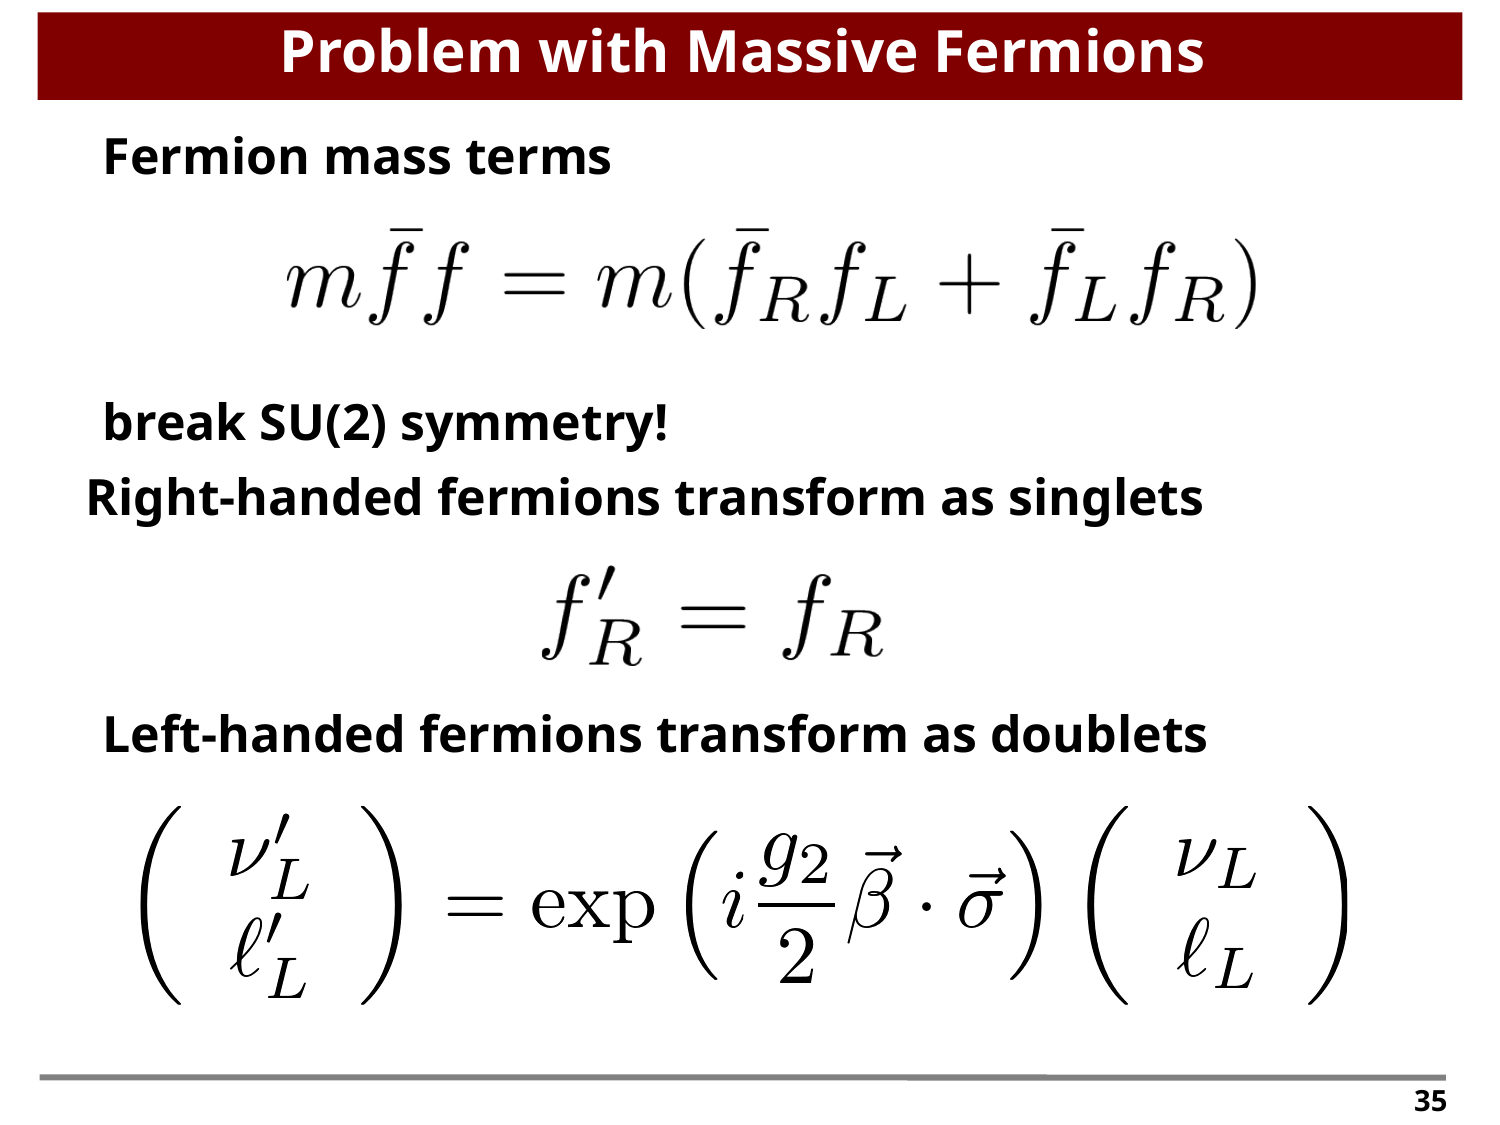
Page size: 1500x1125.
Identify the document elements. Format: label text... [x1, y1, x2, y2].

title Problem with Massive Fermions [45, 12, 1441, 96]
picture [541, 565, 884, 666]
picture [140, 805, 1348, 1005]
list break SU(2) symmetry! Right-handed fermions transform as singlets [31, 389, 1450, 564]
list Fermion mass terms [31, 123, 1438, 204]
picture [286, 228, 1256, 329]
list Left-handed fermions transform as doublets [31, 702, 1450, 877]
